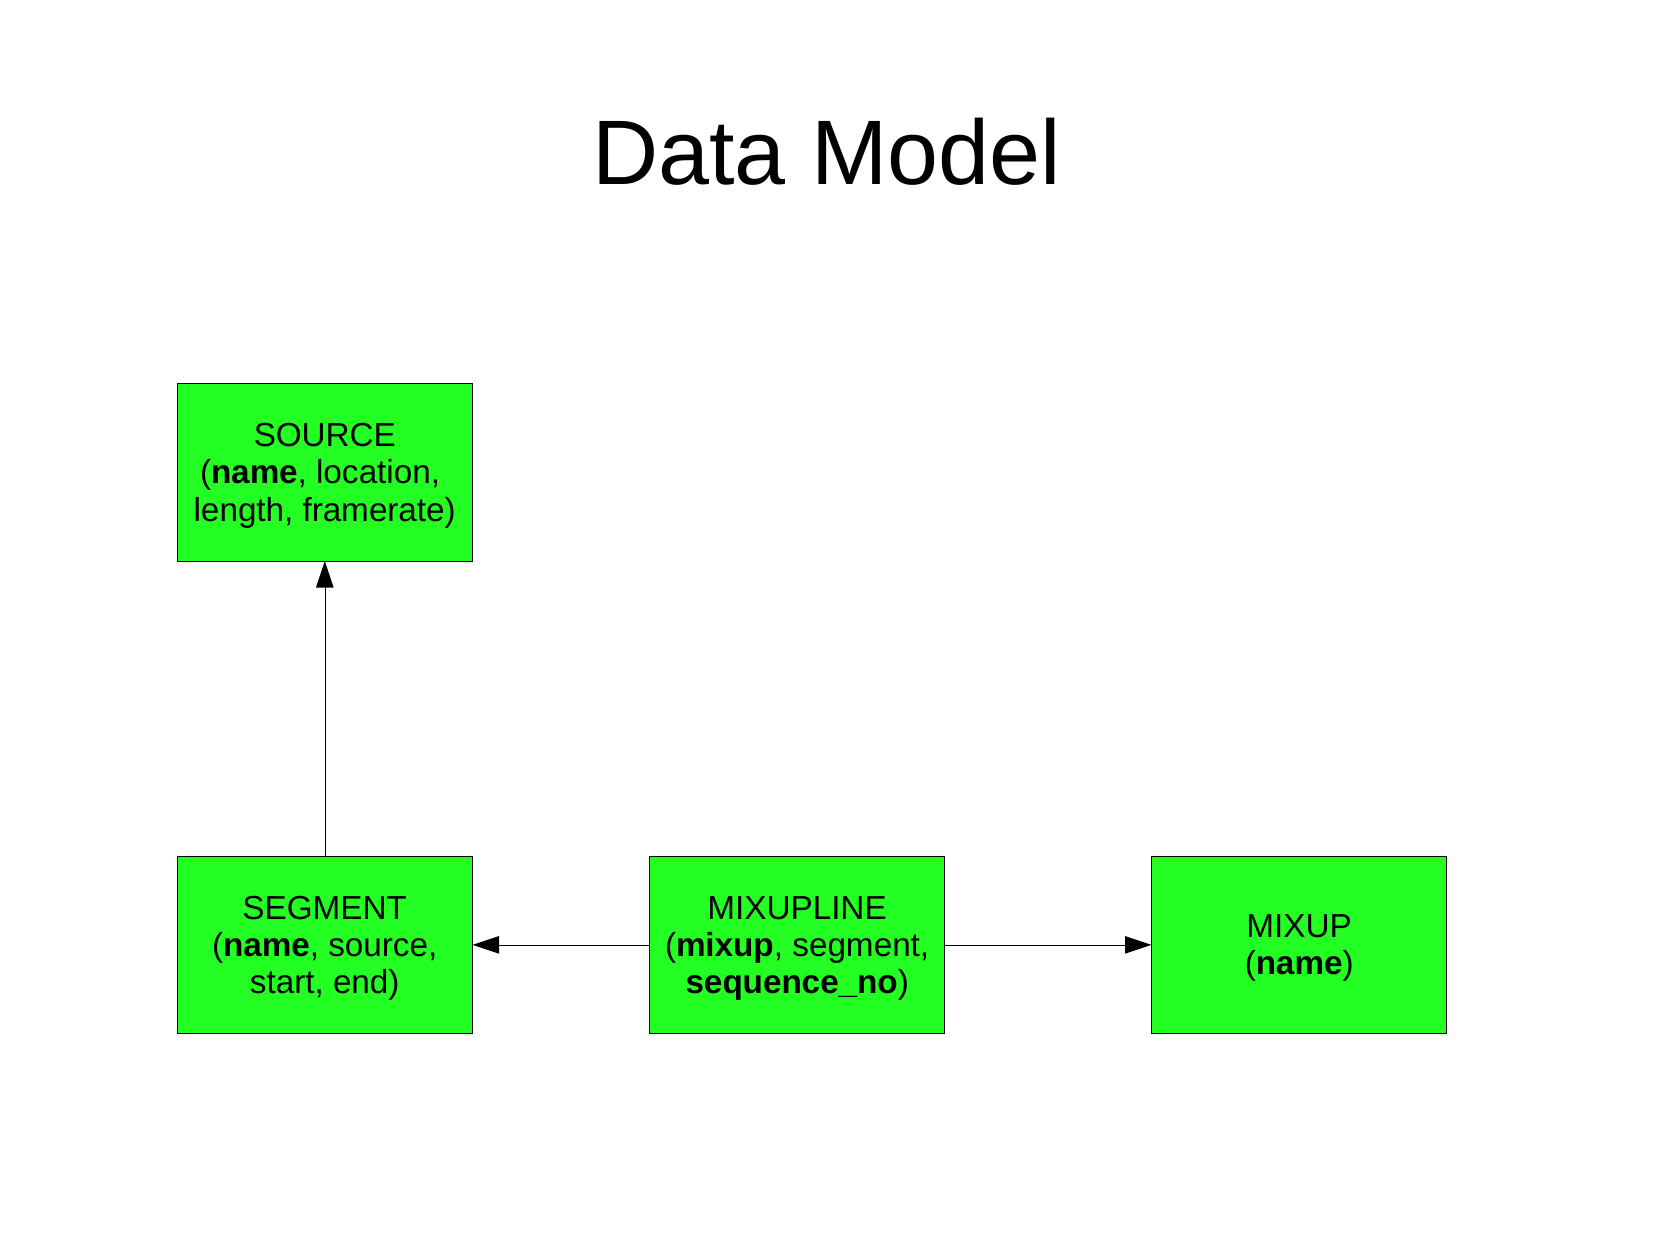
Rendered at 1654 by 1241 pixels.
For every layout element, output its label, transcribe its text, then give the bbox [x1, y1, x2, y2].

text_box MIXUP (name) [1151, 856, 1447, 1034]
text_box SEGMENT (name, source, start, end) [177, 856, 473, 1034]
text_box MIXUPLINE (mixup, segment, sequence_no) [649, 856, 945, 1034]
title Data Model [82, 56, 1571, 250]
text_box SOURCE (name, location, length, framerate) [177, 383, 473, 562]
